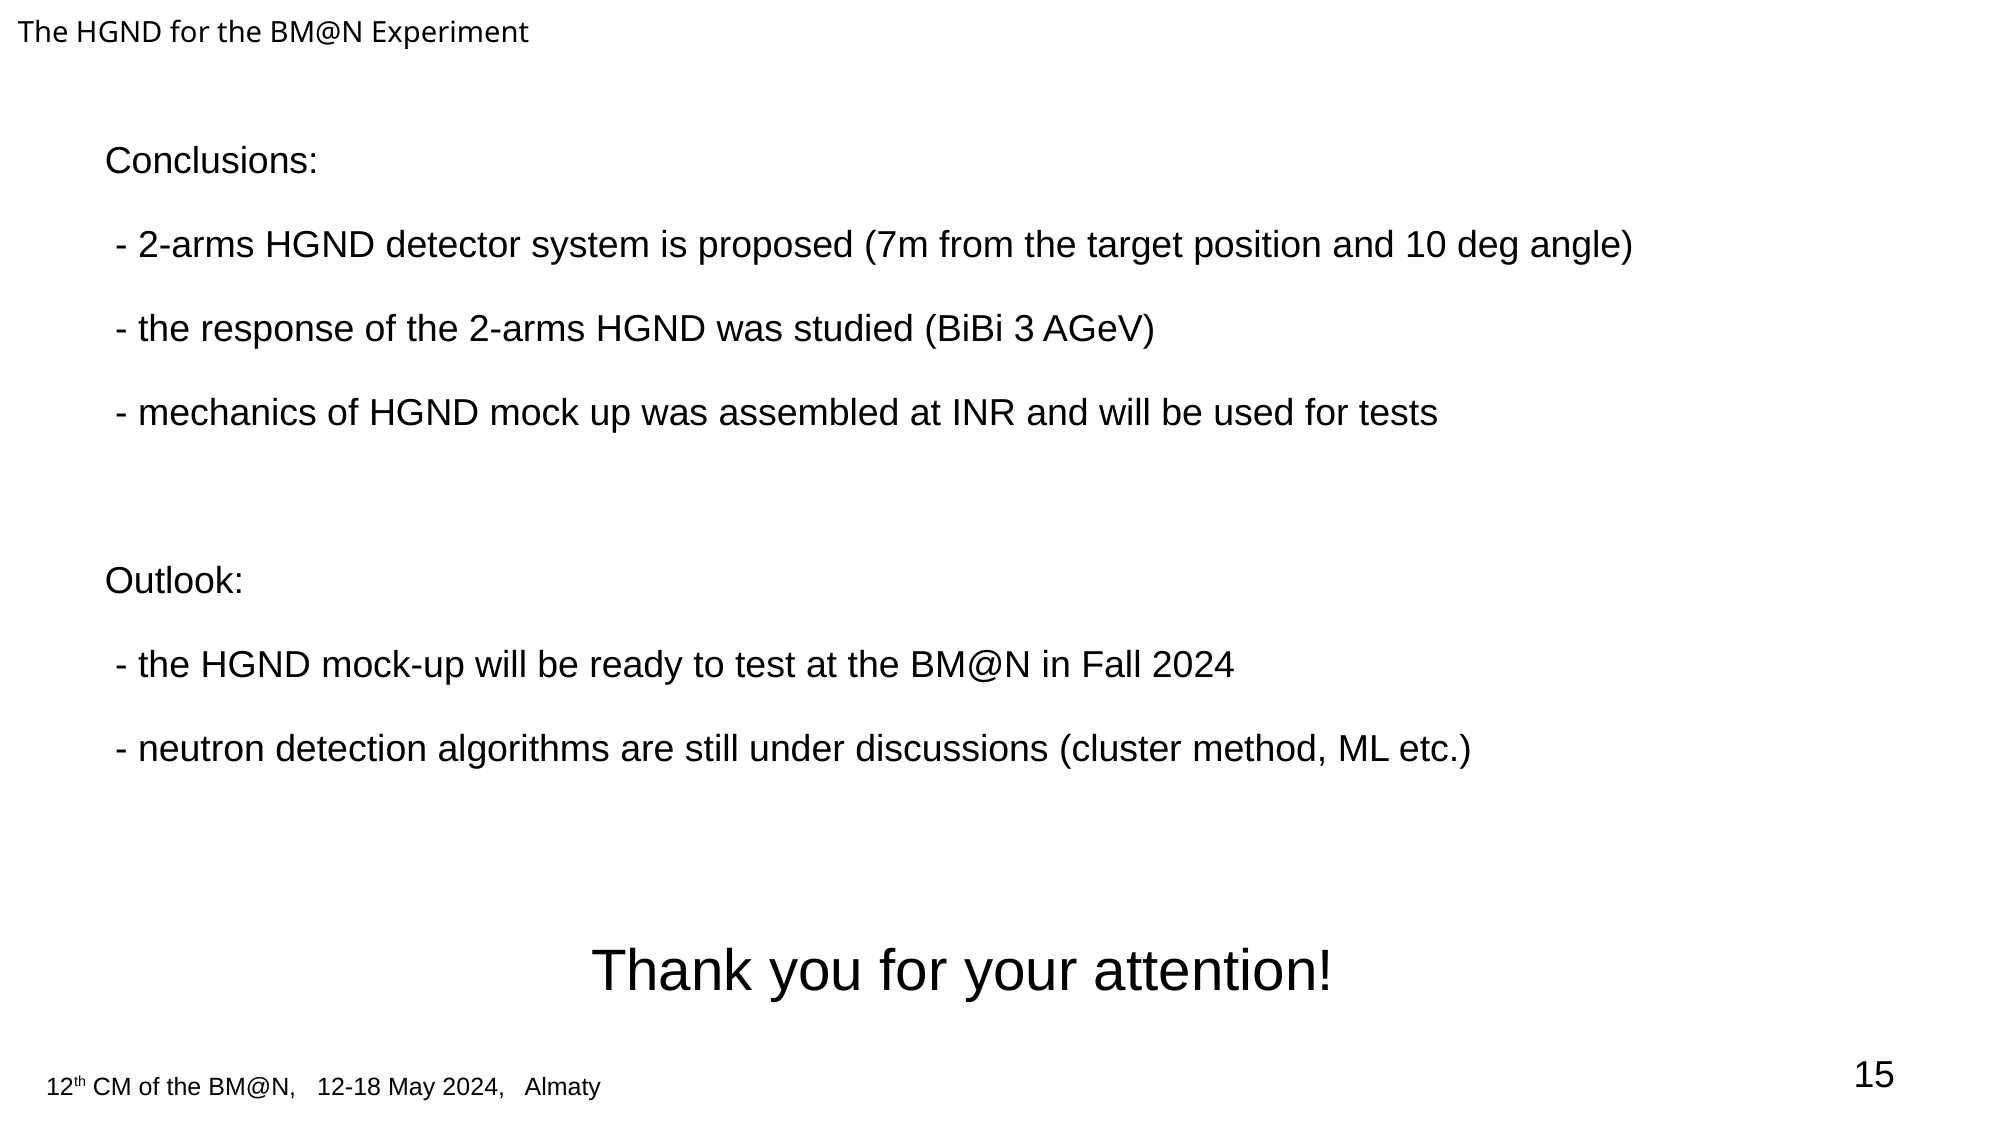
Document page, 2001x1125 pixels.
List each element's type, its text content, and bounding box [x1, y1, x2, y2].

text_box Thank you for your attention! [576, 930, 1351, 1010]
text_box Conclusions: - 2-arms HGND detector system is proposed (7m from the target position and 10 deg angle) - the response of the 2-arms HGND was studied (BiBi 3 AGeV) - mechanics of HGND mock up was assembled at INR and will be used for tests Outlook: - the HGND mock-up will be ready to test at the BM@N in Fall 2024 - neutron detection algorithms are still under discussions (cluster method, ML etc.) [90, 131, 1730, 778]
text_box 12th CM of the BM@N, 12-18 May 2024, Almaty [31, 1065, 629, 1111]
text_box <номер> [1847, 1046, 2001, 1116]
text_box The HGND for the BM@N Experiment [3, 4, 560, 60]
